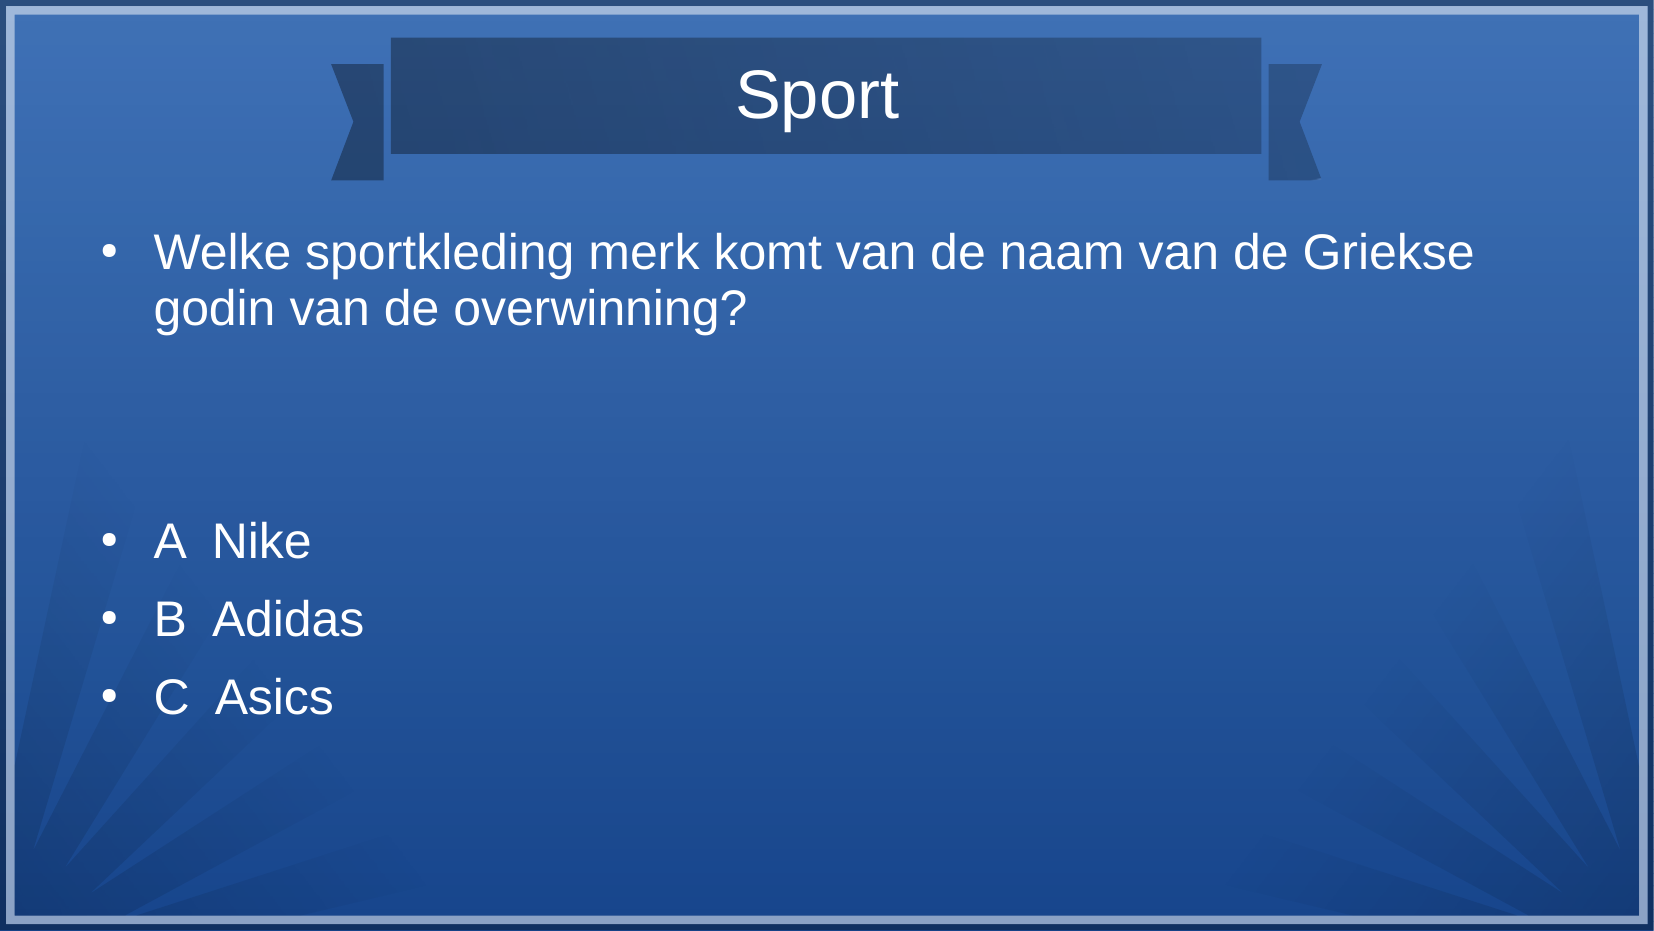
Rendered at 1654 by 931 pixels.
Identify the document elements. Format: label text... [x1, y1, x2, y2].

title Sport [389, 35, 1264, 154]
list Welke sportkleding merk komt van de naam van de Griekse godin van de overwinning? A Nike B Adidas C Asics [82, 224, 1571, 848]
